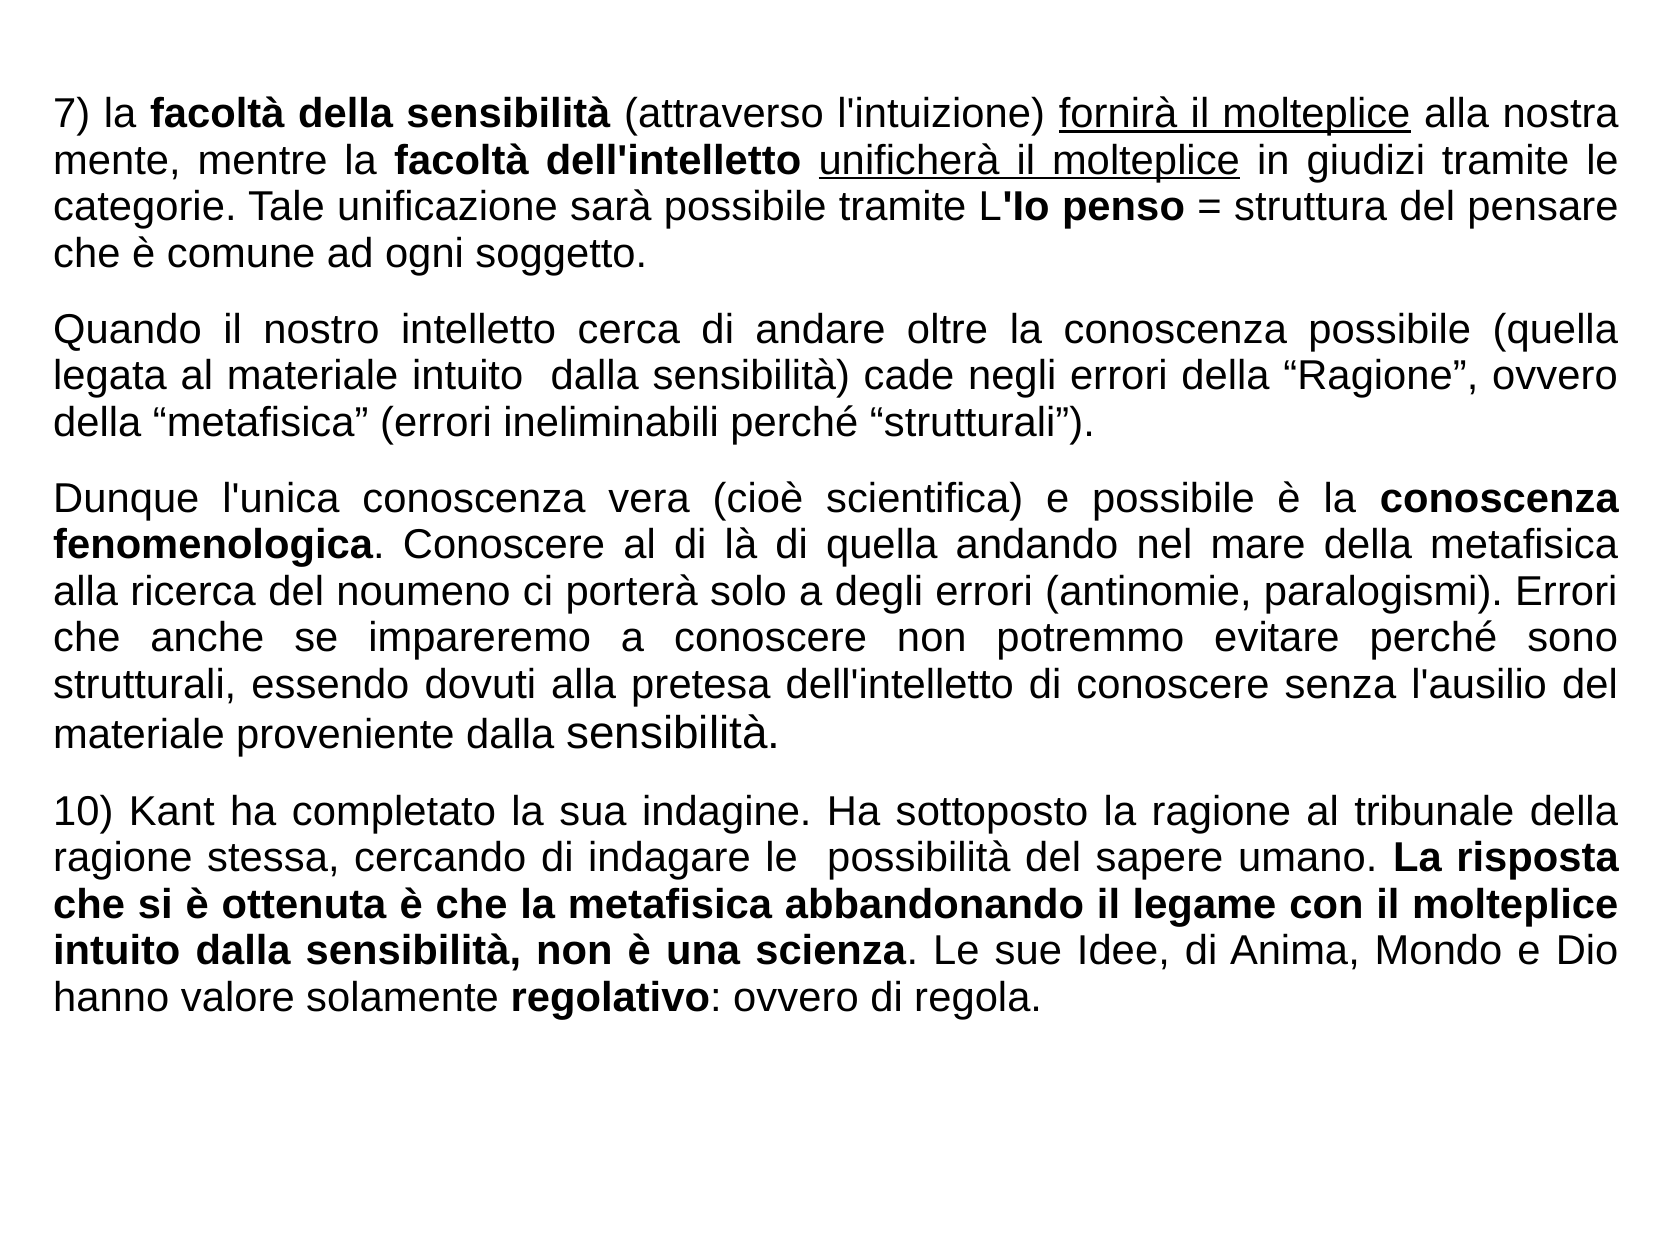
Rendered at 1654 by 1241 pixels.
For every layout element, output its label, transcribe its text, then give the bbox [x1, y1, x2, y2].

list 7) la facoltà della sensibilità (attraverso l'intuizione) fornirà il molteplice alla nostra mente, mentre la facoltà dell'intelletto unificherà il molteplice in giudizi tramite le categorie. Tale unificazione sarà possibile tramite L'Io penso = struttura del pensare che è comune ad ogni soggetto. Quando il nostro intelletto cerca di andare oltre la conoscenza possibile (quella legata al materiale intuito dalla sensibilità) cade negli errori della “Ragione”, ovvero della “metafisica” (errori ineliminabili perché “strutturali”). Dunque l'unica conoscenza vera (cioè scientifica) e possibile è la conoscenza fenomenologica. Conoscere al di là di quella andando nel mare della metafisica alla ricerca del noumeno ci porterà solo a degli errori (antinomie, paralogismi). Errori che anche se impareremo a conoscere non potremmo evitare perché sono strutturali, essendo dovuti alla pretesa dell'intelletto di conoscere senza l'ausilio del materiale proveniente dalla sensibilità. 10) Kant ha completato la sua indagine. Ha sottoposto la ragione al tribunale della ragione stessa, cercando di indagare le possibilità del sapere umano. La risposta che si è ottenuta è che la metafisica abbandonando il legame con il molteplice intuito dalla sensibilità, non è una scienza. Le sue Idee, di Anima, Mondo e Dio hanno valore solamente regolativo: ovvero di regola. [53, 90, 1619, 1225]
